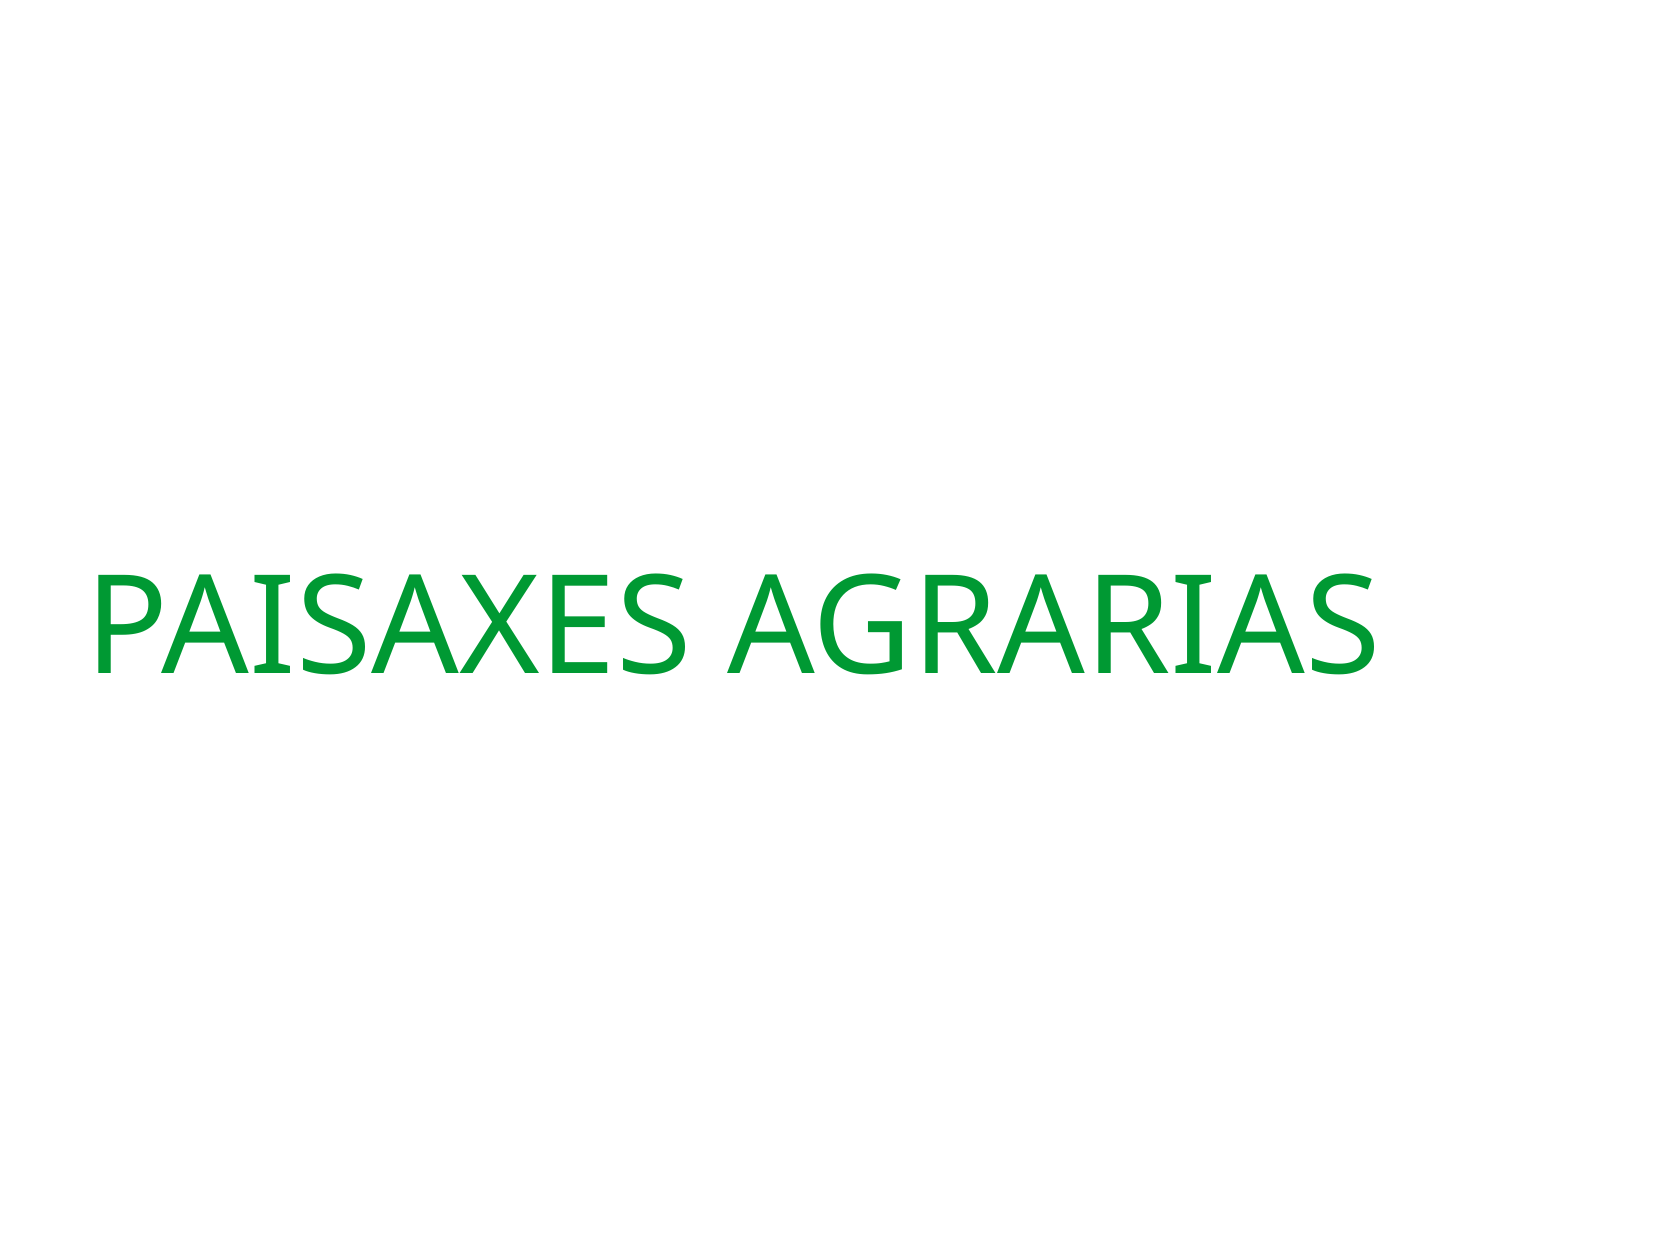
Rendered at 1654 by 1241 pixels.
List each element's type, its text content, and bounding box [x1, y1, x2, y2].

text_box PAISAXES AGRARIAS [70, 519, 1630, 867]
